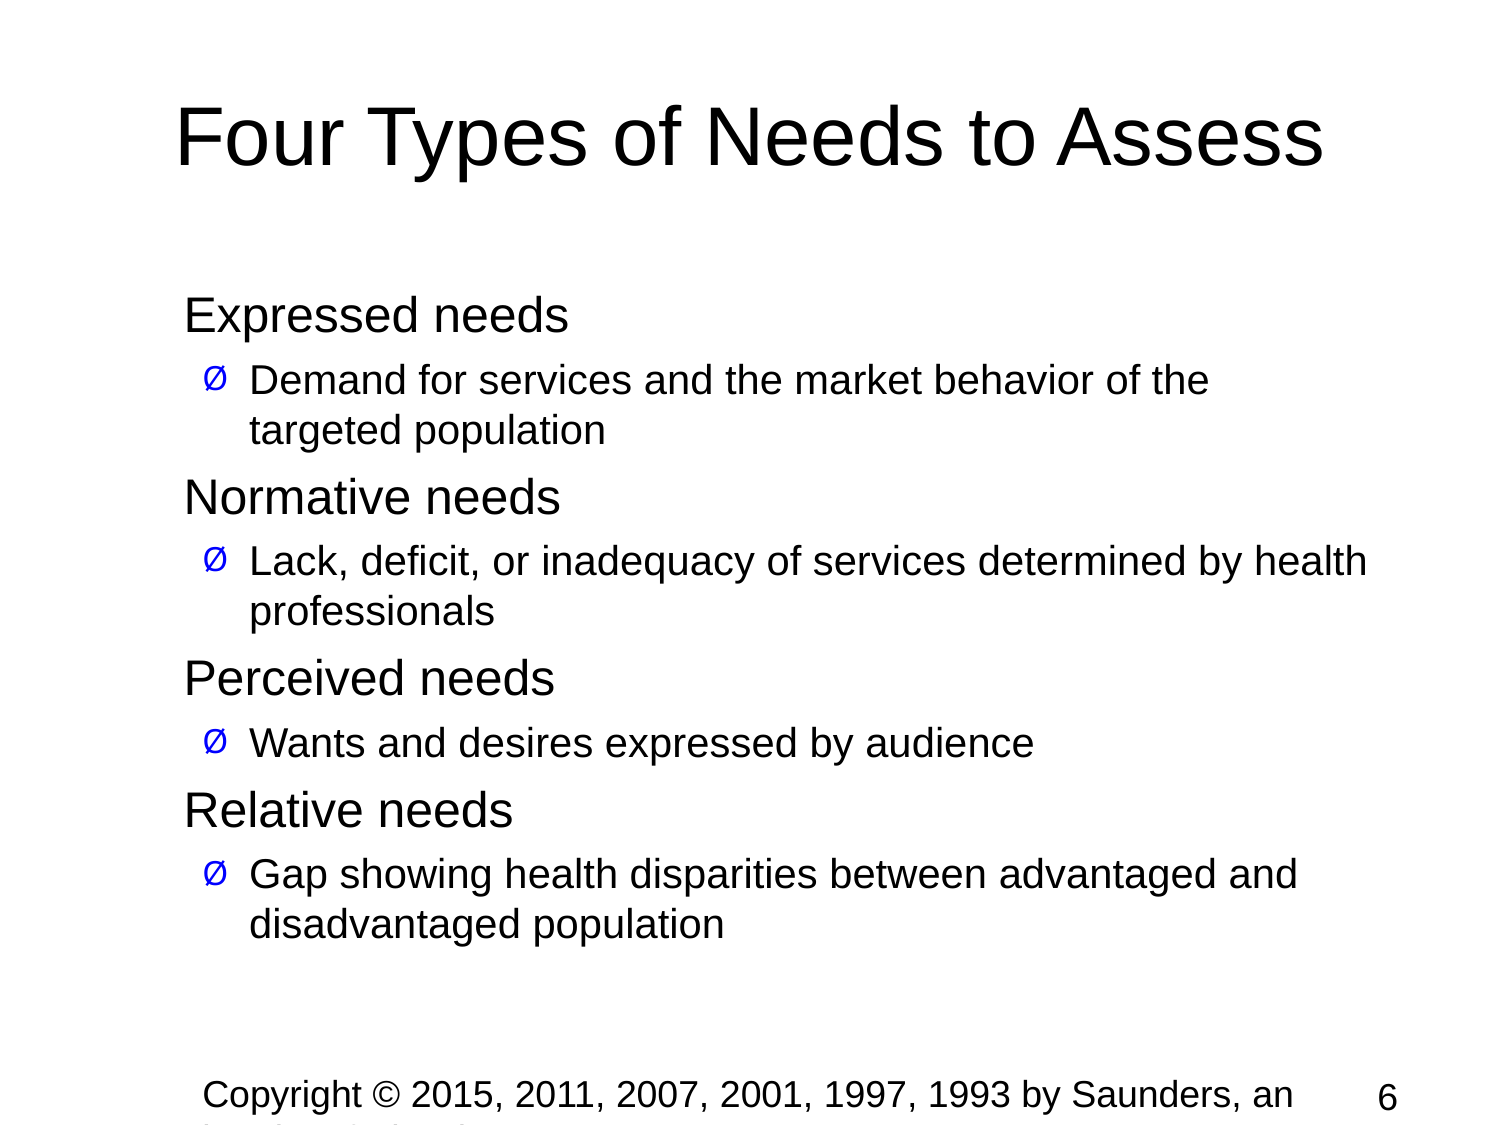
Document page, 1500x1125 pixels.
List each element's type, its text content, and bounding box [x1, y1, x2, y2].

slide_number <number> [1362, 1065, 1463, 1125]
list Expressed needs Demand for services and the market behavior of the targeted population Normative needs Lack, deficit, or inadequacy of services determined by health professionals Perceived needs Wants and desires expressed by audience Relative needs Gap showing health disparities between advantaged and disadvantaged population [112, 275, 1388, 1050]
footer Copyright © 2015, 2011, 2007, 2001, 1997, 1993 by Saunders, an imprint of Elsevier Inc. [187, 1062, 1313, 1125]
title Four Types of Needs to Assess [112, 75, 1388, 250]
